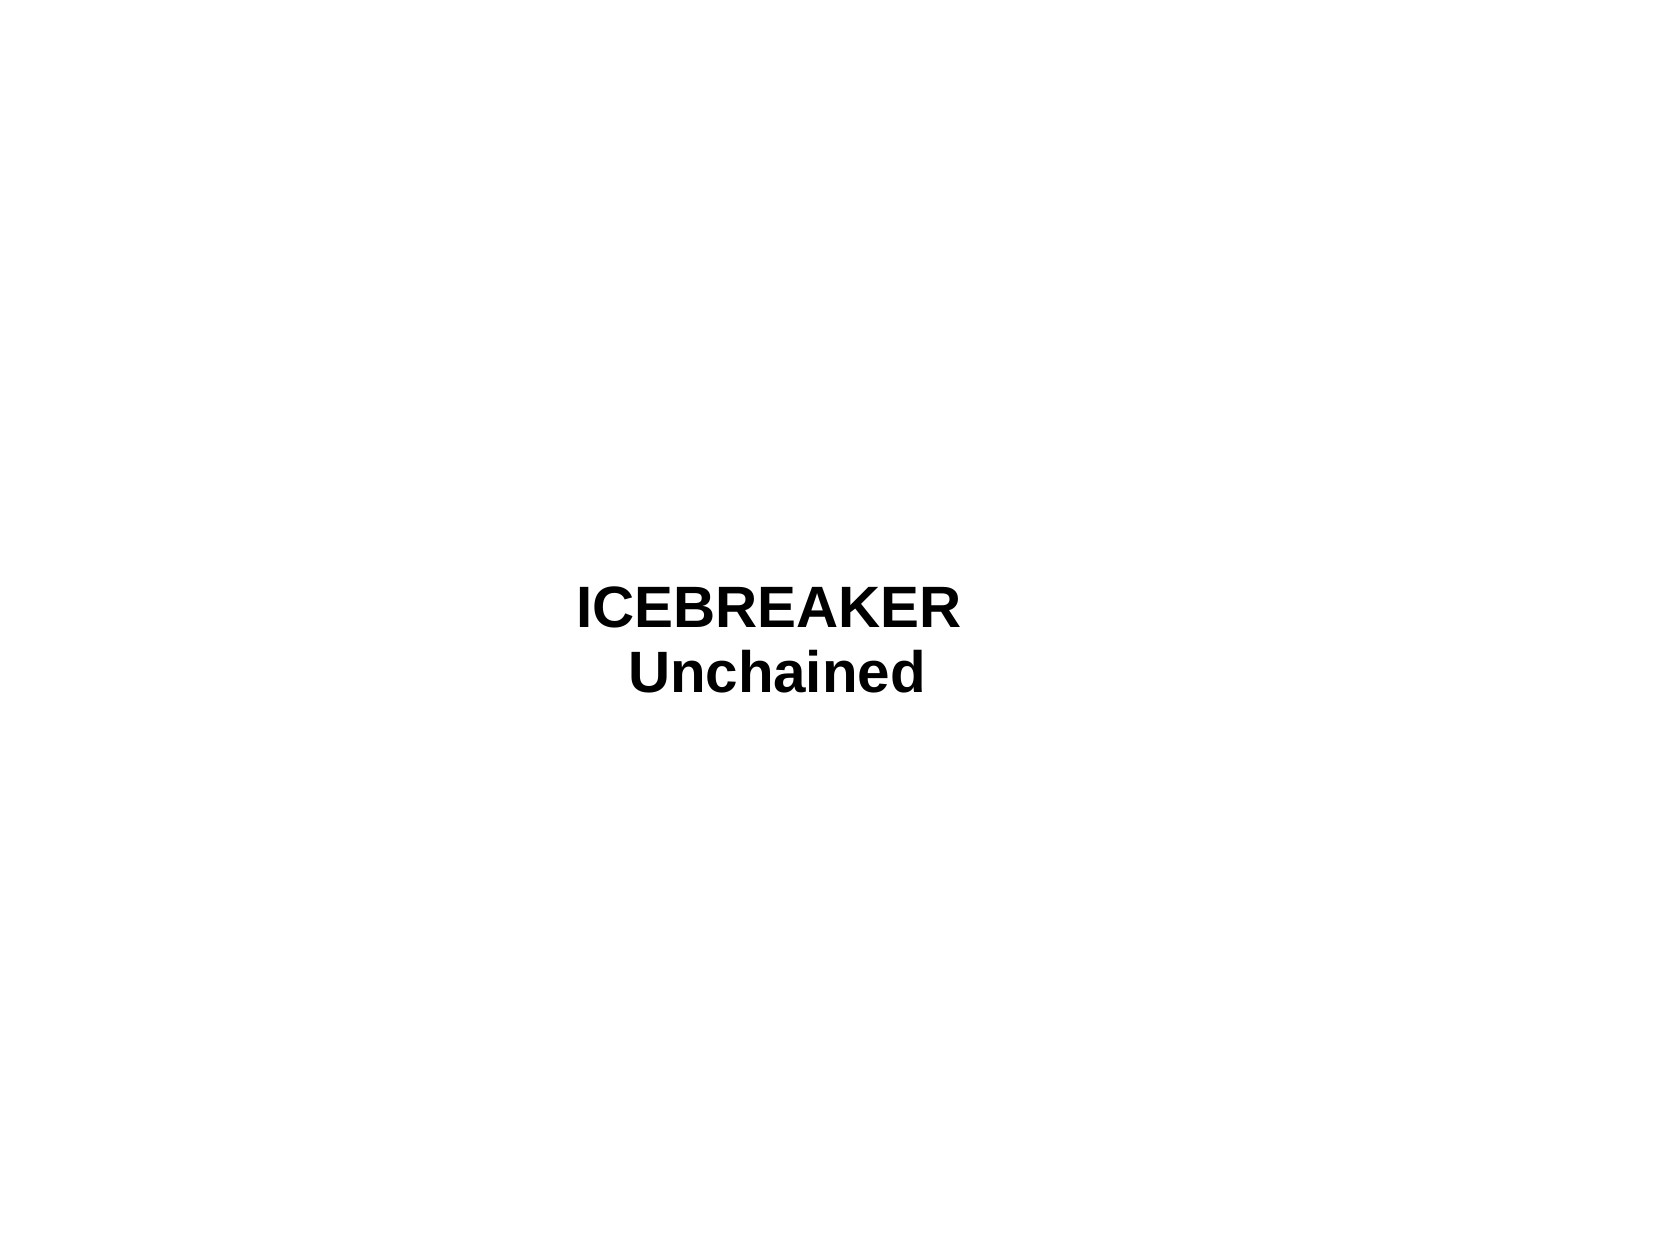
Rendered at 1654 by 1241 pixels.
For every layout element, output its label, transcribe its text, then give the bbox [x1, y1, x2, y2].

subtitle ICEBREAKER Unchained [539, 421, 1015, 859]
